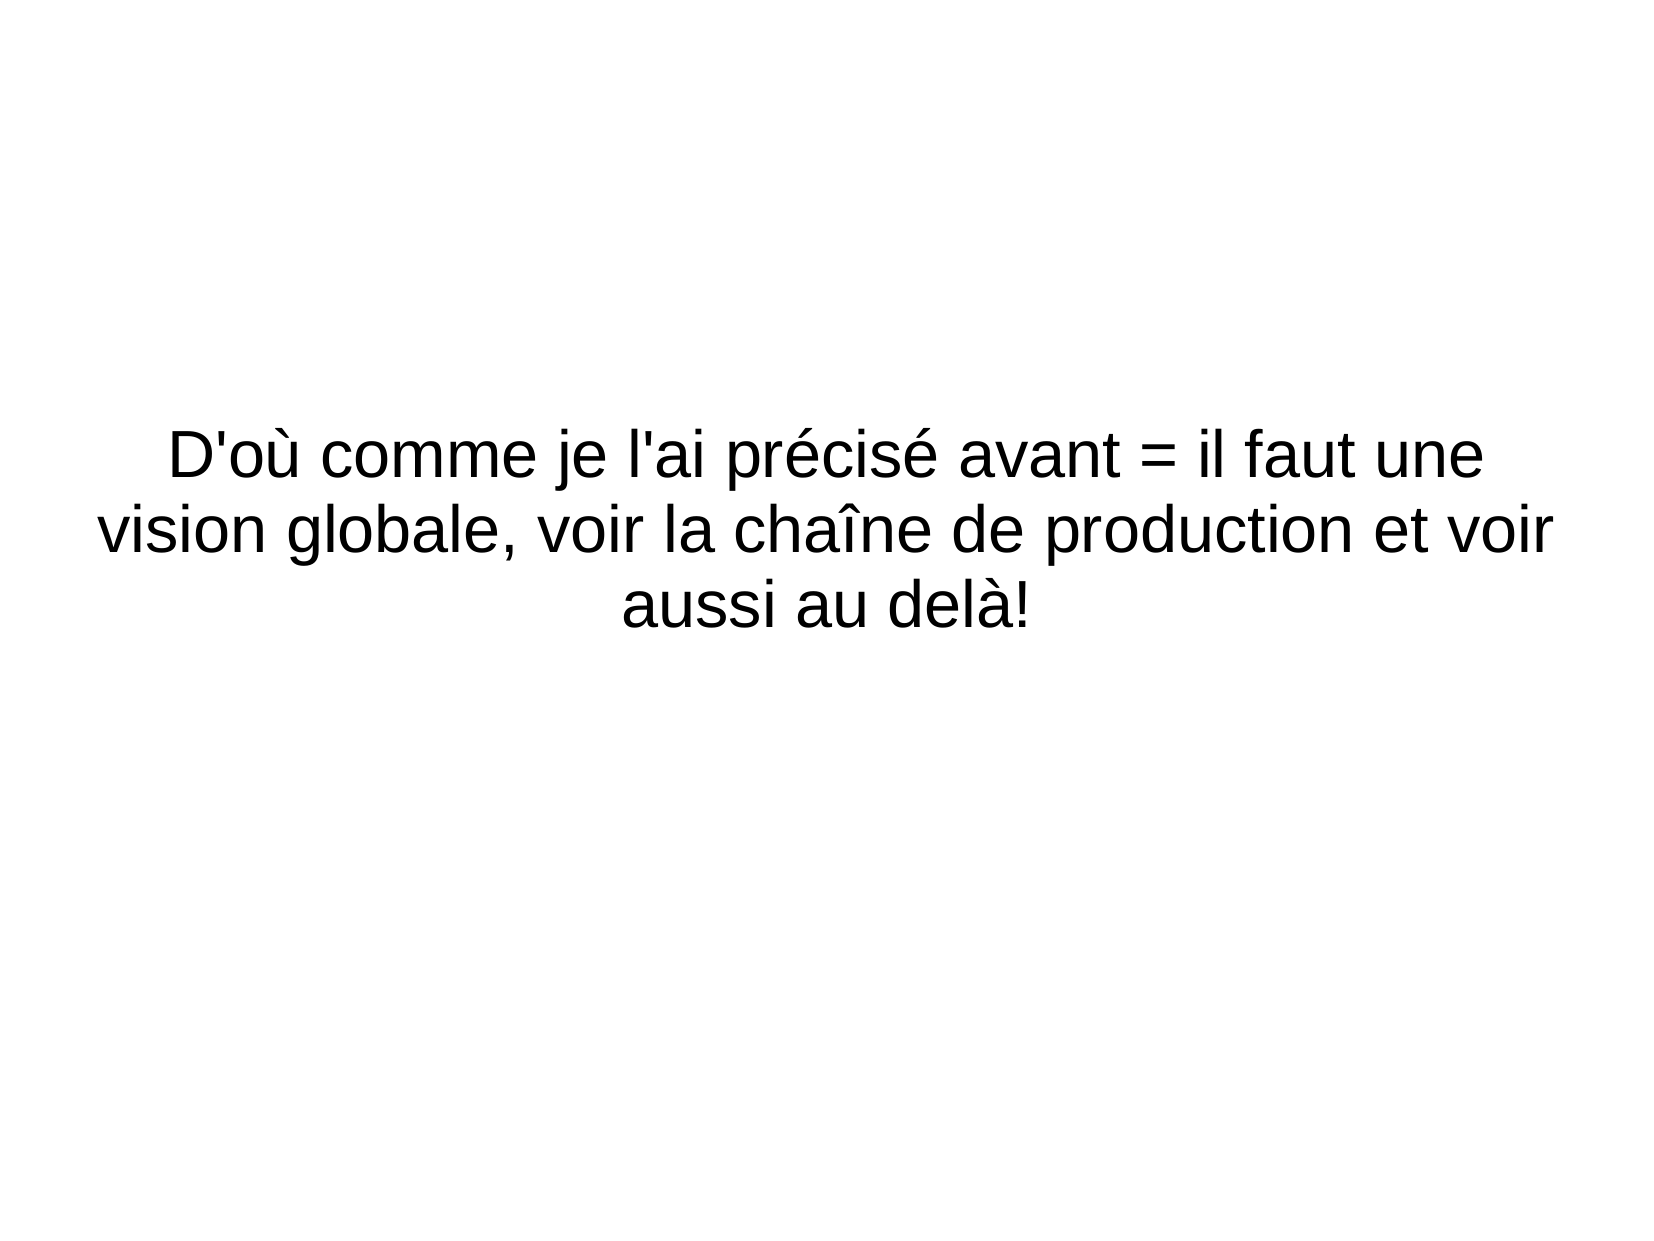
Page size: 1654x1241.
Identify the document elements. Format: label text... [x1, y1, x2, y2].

subtitle D'où comme je l'ai précisé avant = il faut une vision globale, voir la chaîne de production et voir aussi au delà! [82, 49, 1571, 1010]
